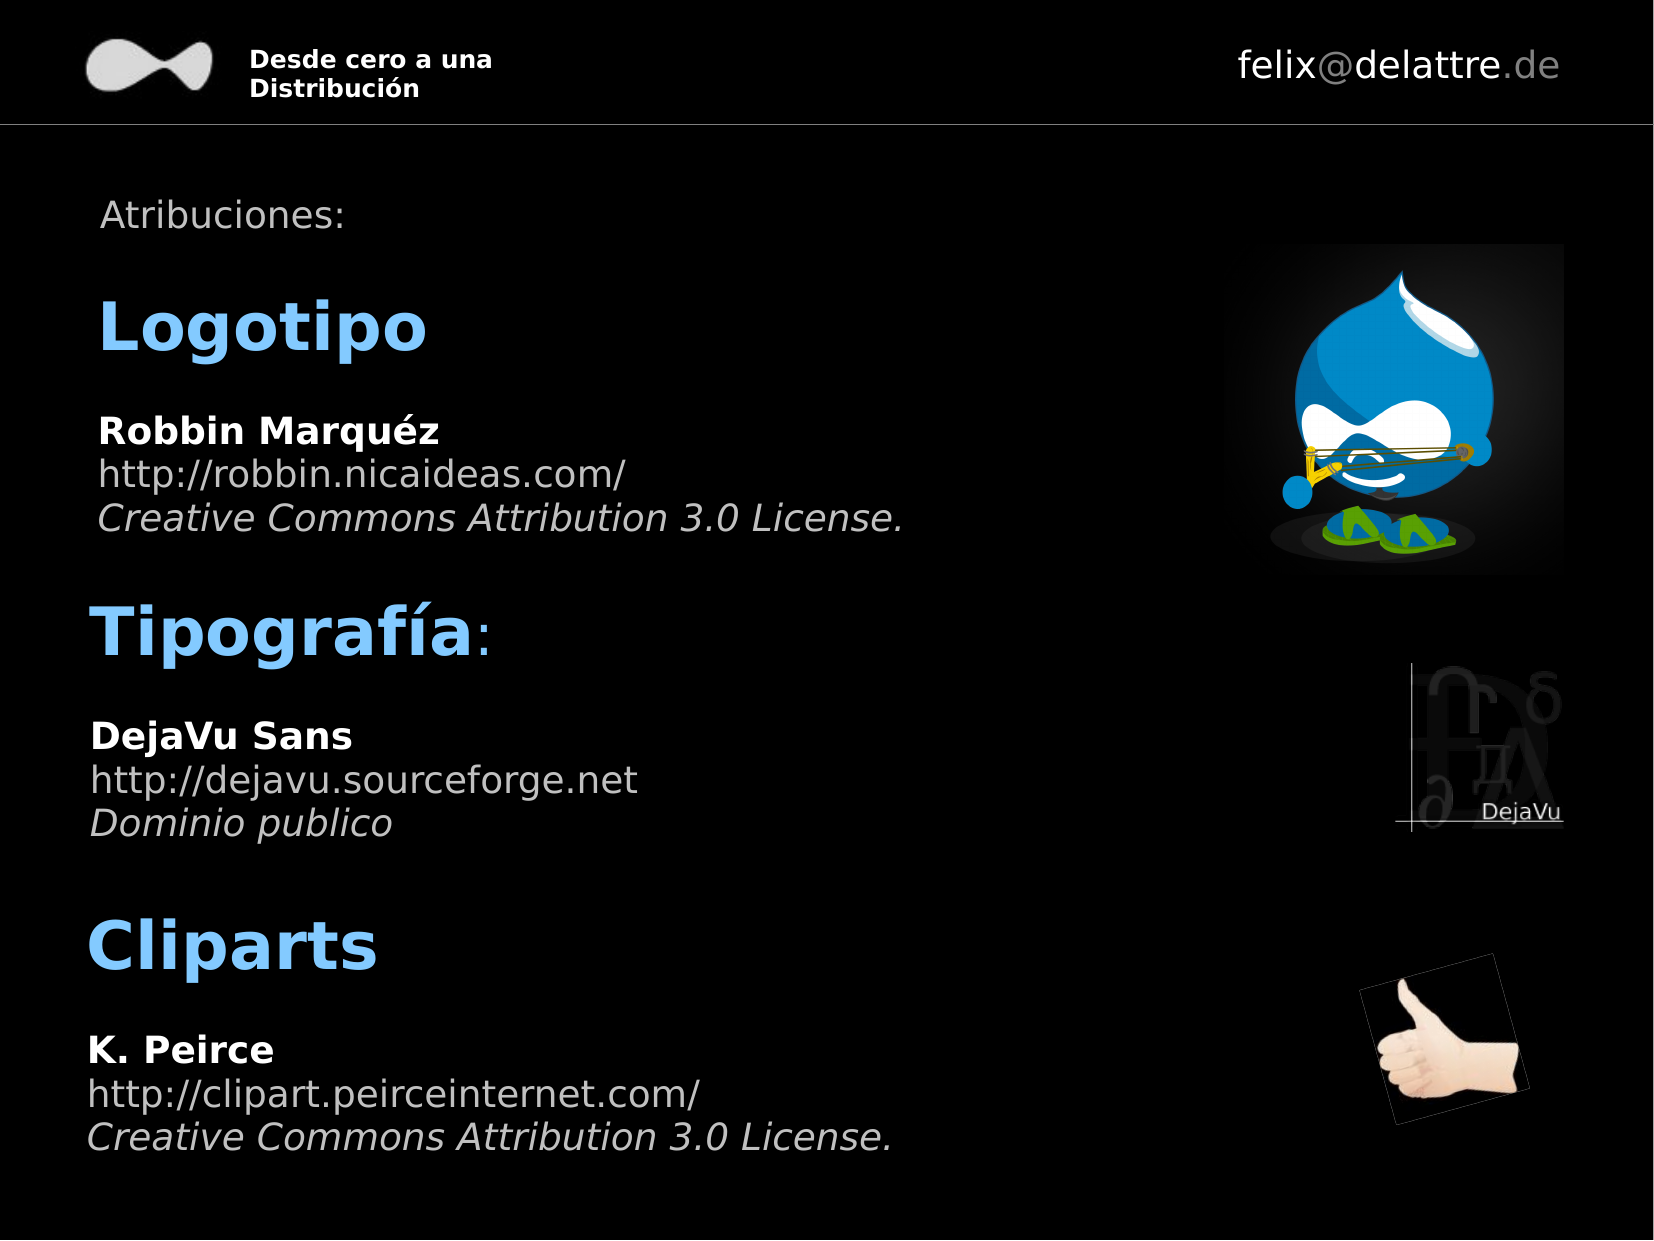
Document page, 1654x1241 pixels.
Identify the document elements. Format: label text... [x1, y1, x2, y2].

text_box Cliparts K. Peirce http://clipart.peirceinternet.com/ Creative Commons Attribution 3.0 License. [72, 900, 1152, 1201]
picture [62, 31, 229, 104]
text_box Tipografía: DejaVu Sans http://dejavu.sourceforge.net Dominio publico [75, 586, 654, 853]
picture [1359, 953, 1530, 1126]
text_box Logotipo Robbin Marquéz http://robbin.nicaideas.com/ Creative Commons Attribution 3.0 License. [82, 280, 1163, 582]
picture [1395, 663, 1564, 832]
text_box Atribuciones: [85, 186, 467, 246]
picture [1224, 244, 1564, 575]
